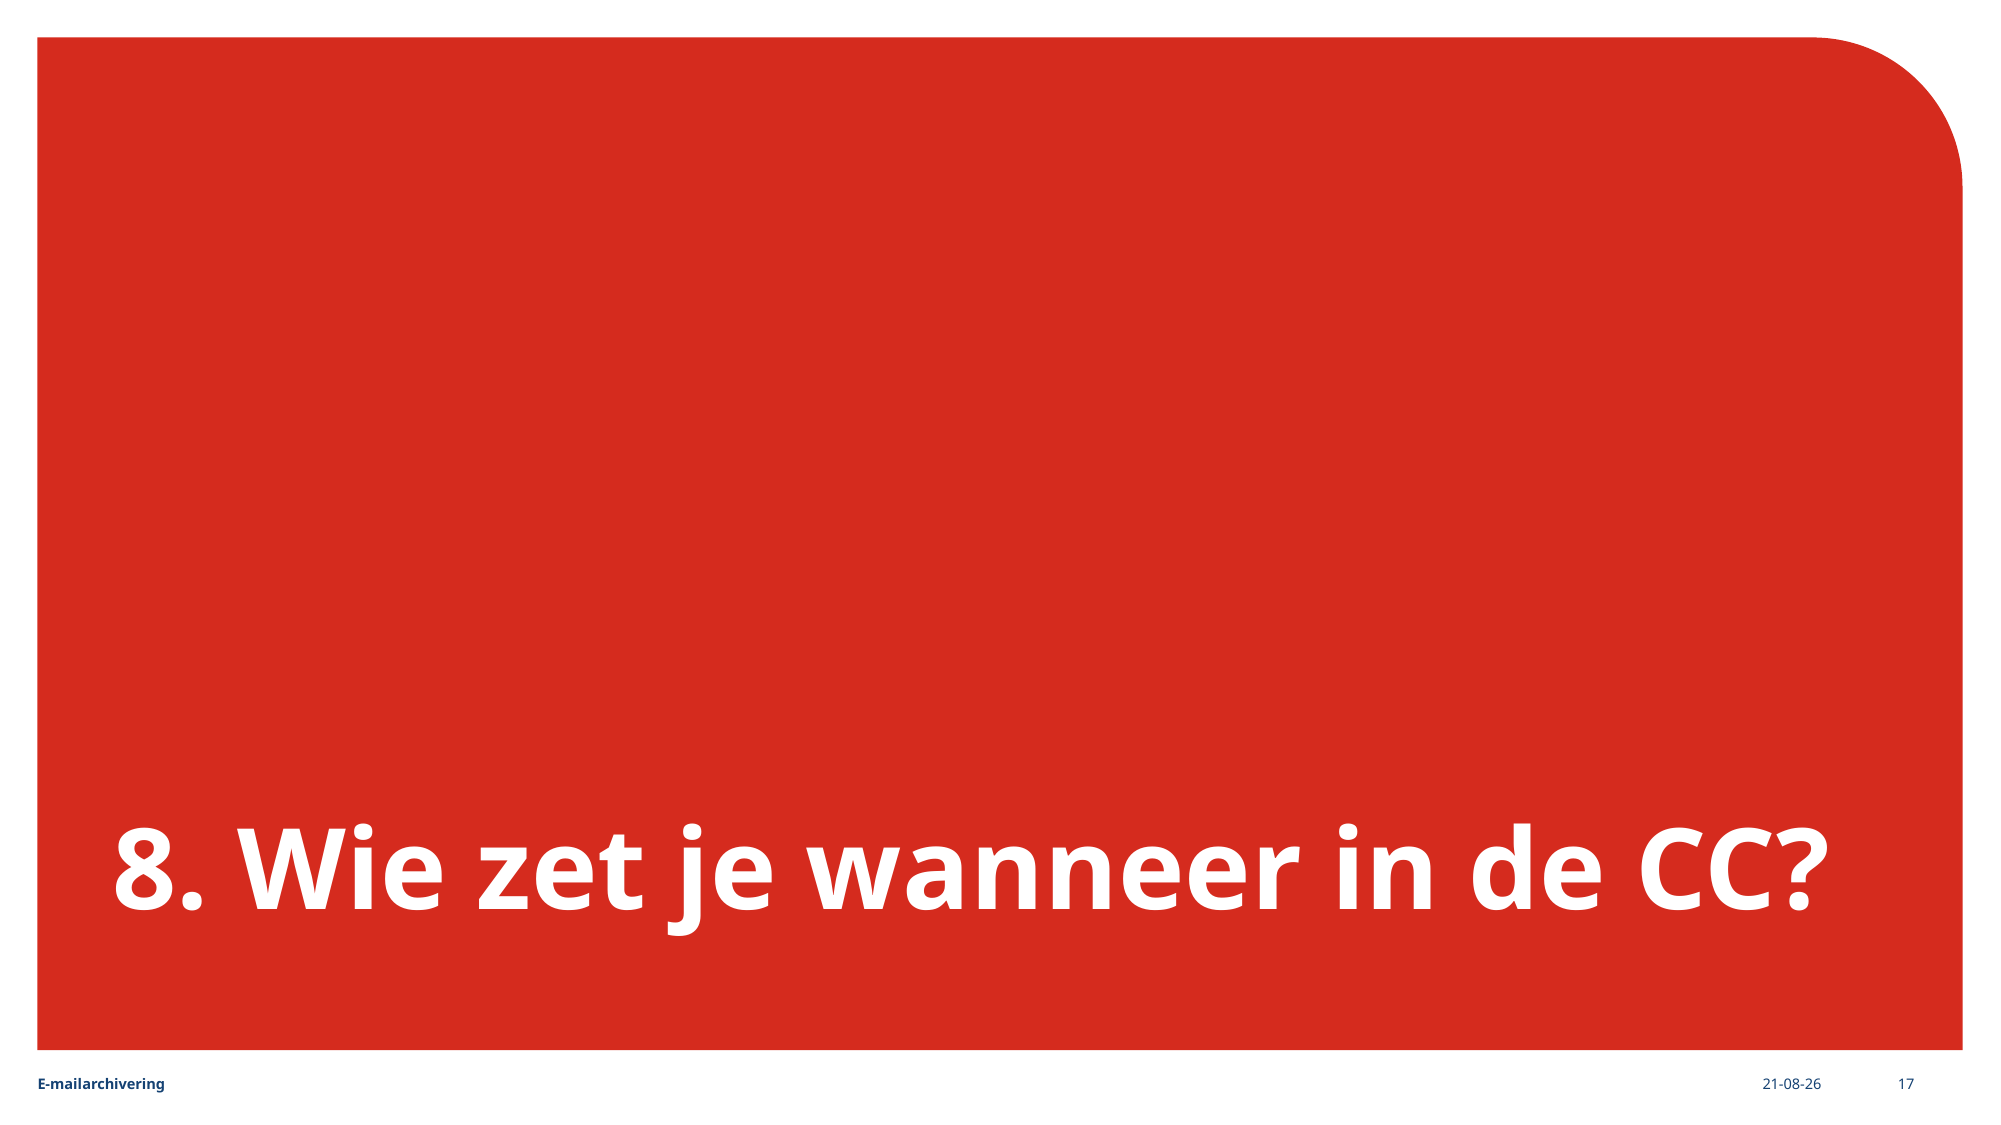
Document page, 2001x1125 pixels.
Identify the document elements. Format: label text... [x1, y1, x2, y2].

text_box 17 maart 2026 [1762, 1074, 1888, 1117]
text_box 17 [1897, 1074, 1963, 1117]
title 8. Wie zet je wanneer in de CC? [112, 815, 1888, 947]
